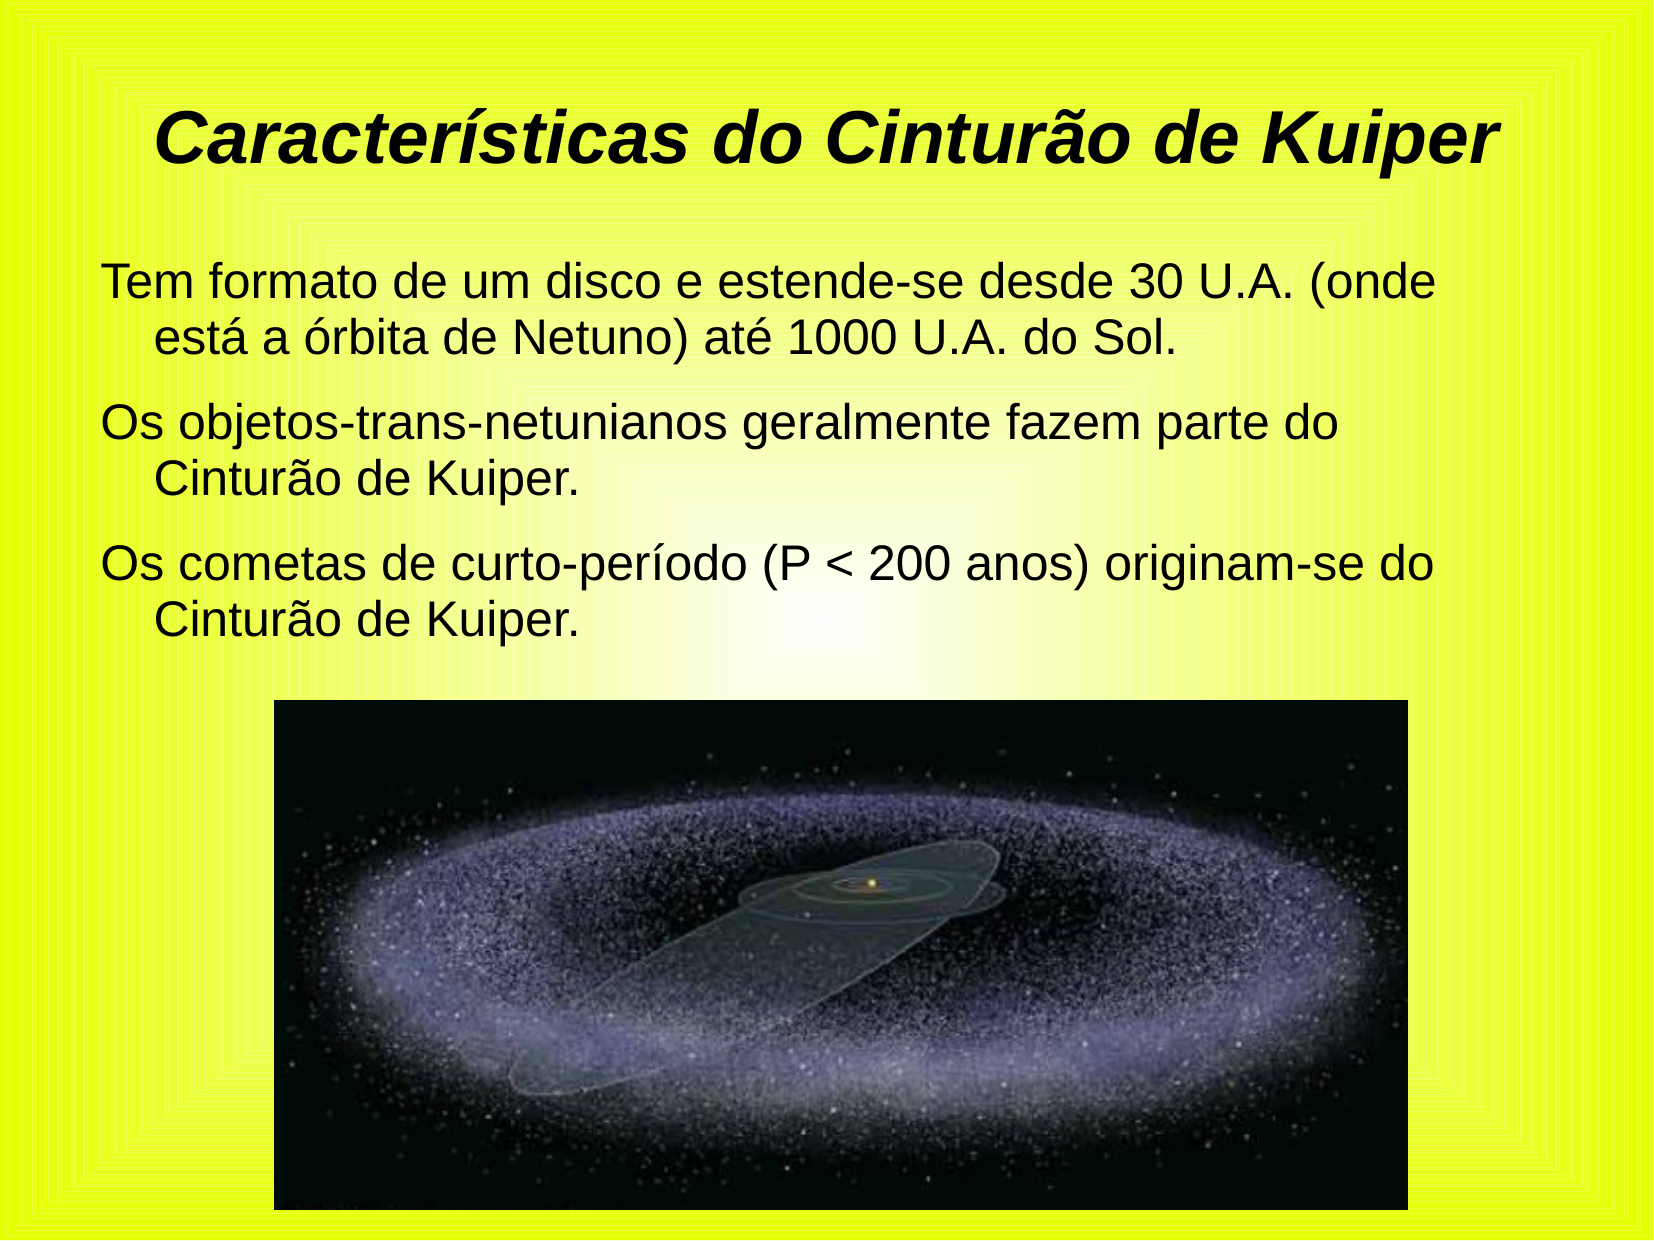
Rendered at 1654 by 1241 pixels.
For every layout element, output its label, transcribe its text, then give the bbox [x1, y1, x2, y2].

list Tem formato de um disco e estende-se desde 30 U.A. (onde está a órbita de Netuno) até 1000 U.A. do Sol. Os objetos-trans-netunianos geralmente fazem parte do Cinturão de Kuiper. Os cometas de curto-período (P < 200 anos) originam-se do Cinturão de Kuiper. [82, 253, 1538, 1201]
picture [274, 700, 1408, 1210]
title Características do Cinturão de Kuiper [82, 49, 1571, 226]
